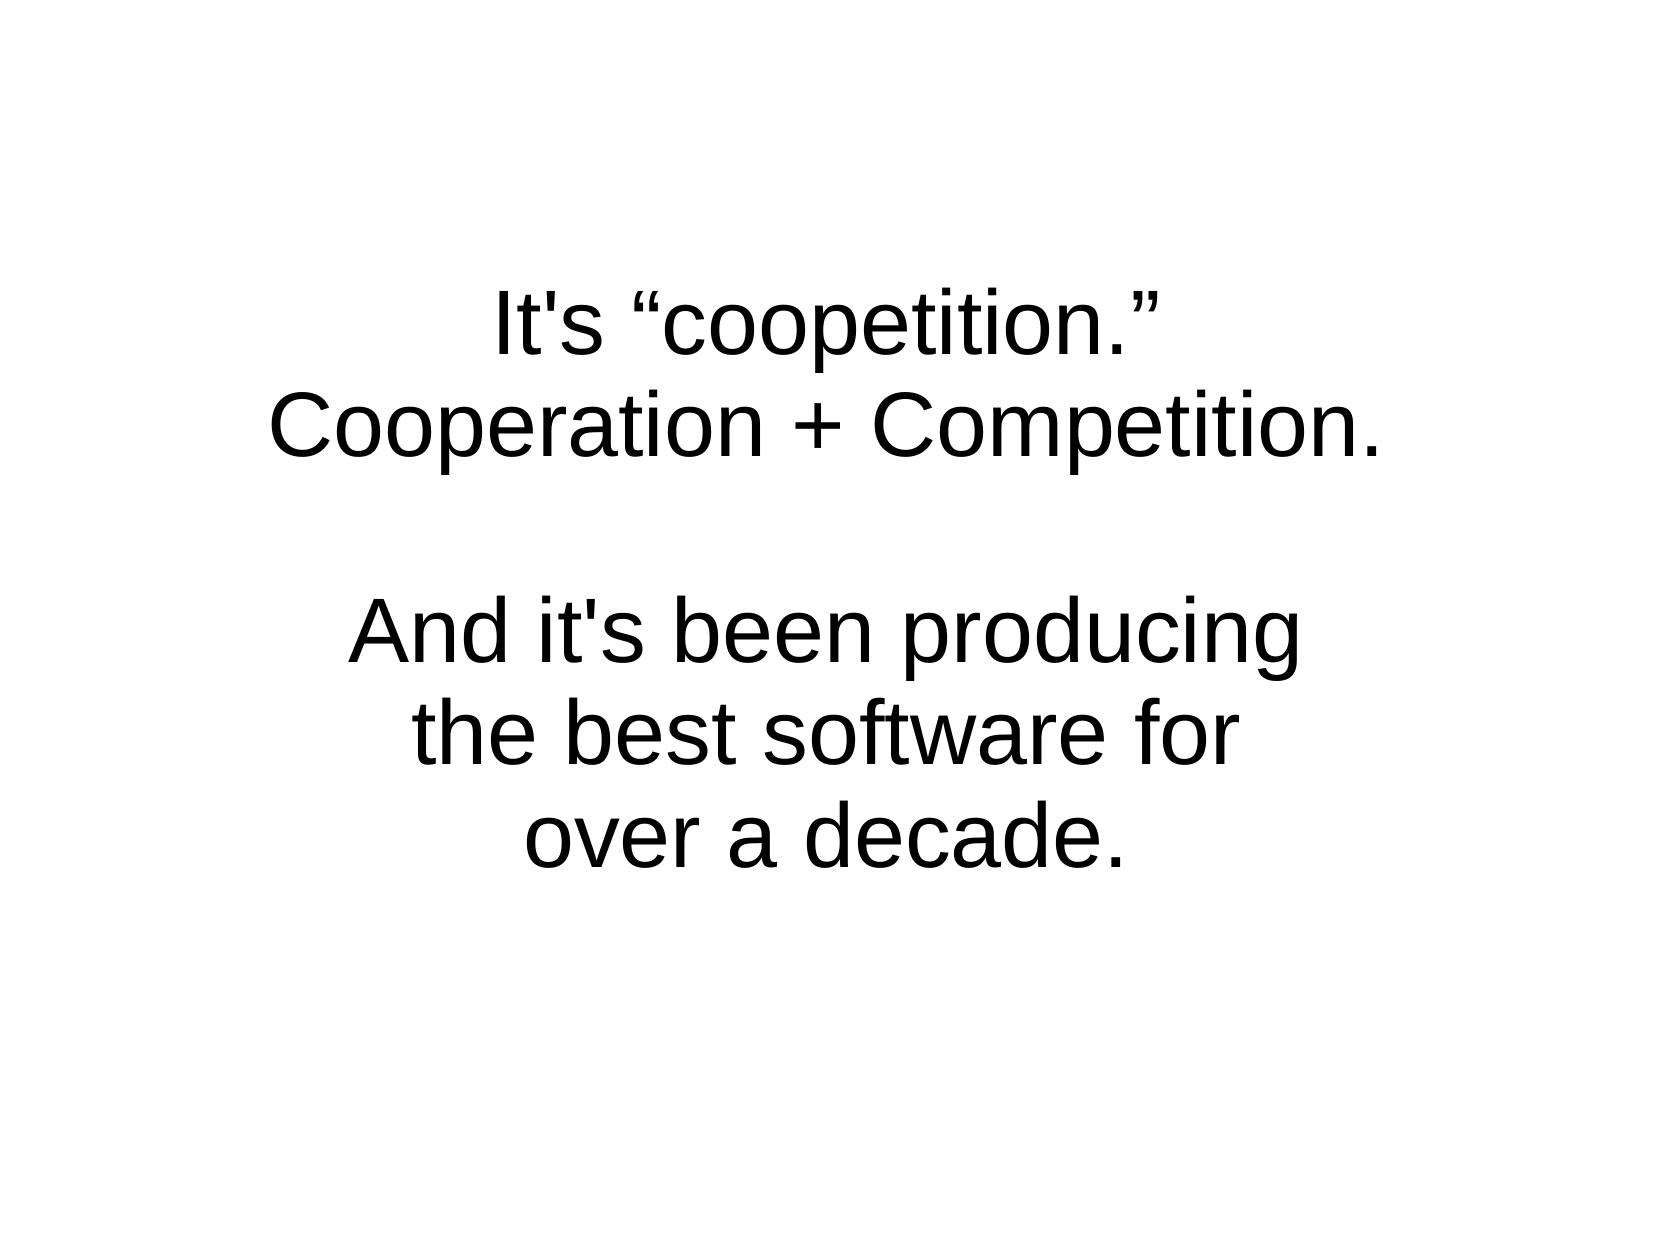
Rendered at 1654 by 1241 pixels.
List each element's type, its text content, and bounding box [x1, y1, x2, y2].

title It's “coopetition.” Cooperation + Competition. And it's been producing the best software for over a decade. [82, 56, 1571, 1102]
